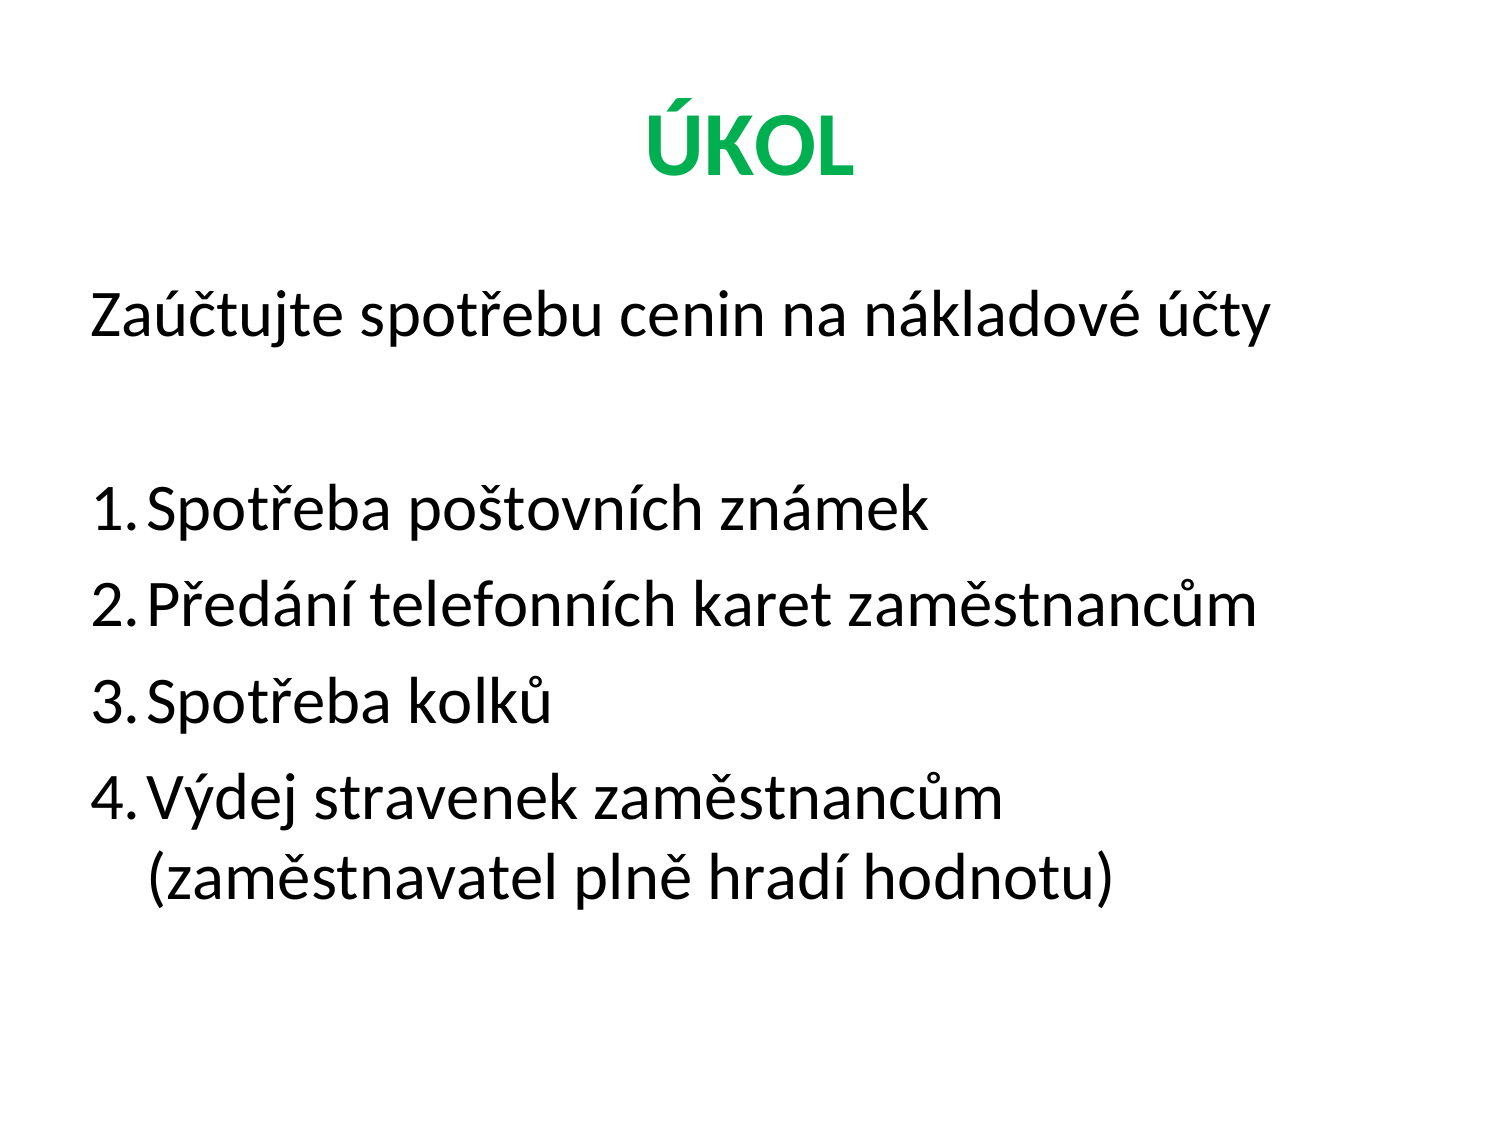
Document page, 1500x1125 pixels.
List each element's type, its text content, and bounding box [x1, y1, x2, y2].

title ÚKOL [75, 45, 1426, 233]
list Zaúčtujte spotřebu cenin na nákladové účty Spotřeba poštovních známek Předání telefonních karet zaměstnancům Spotřeba kolků Výdej stravenek zaměstnancům (zaměstnavatel plně hradí hodnotu) [75, 262, 1426, 1006]
